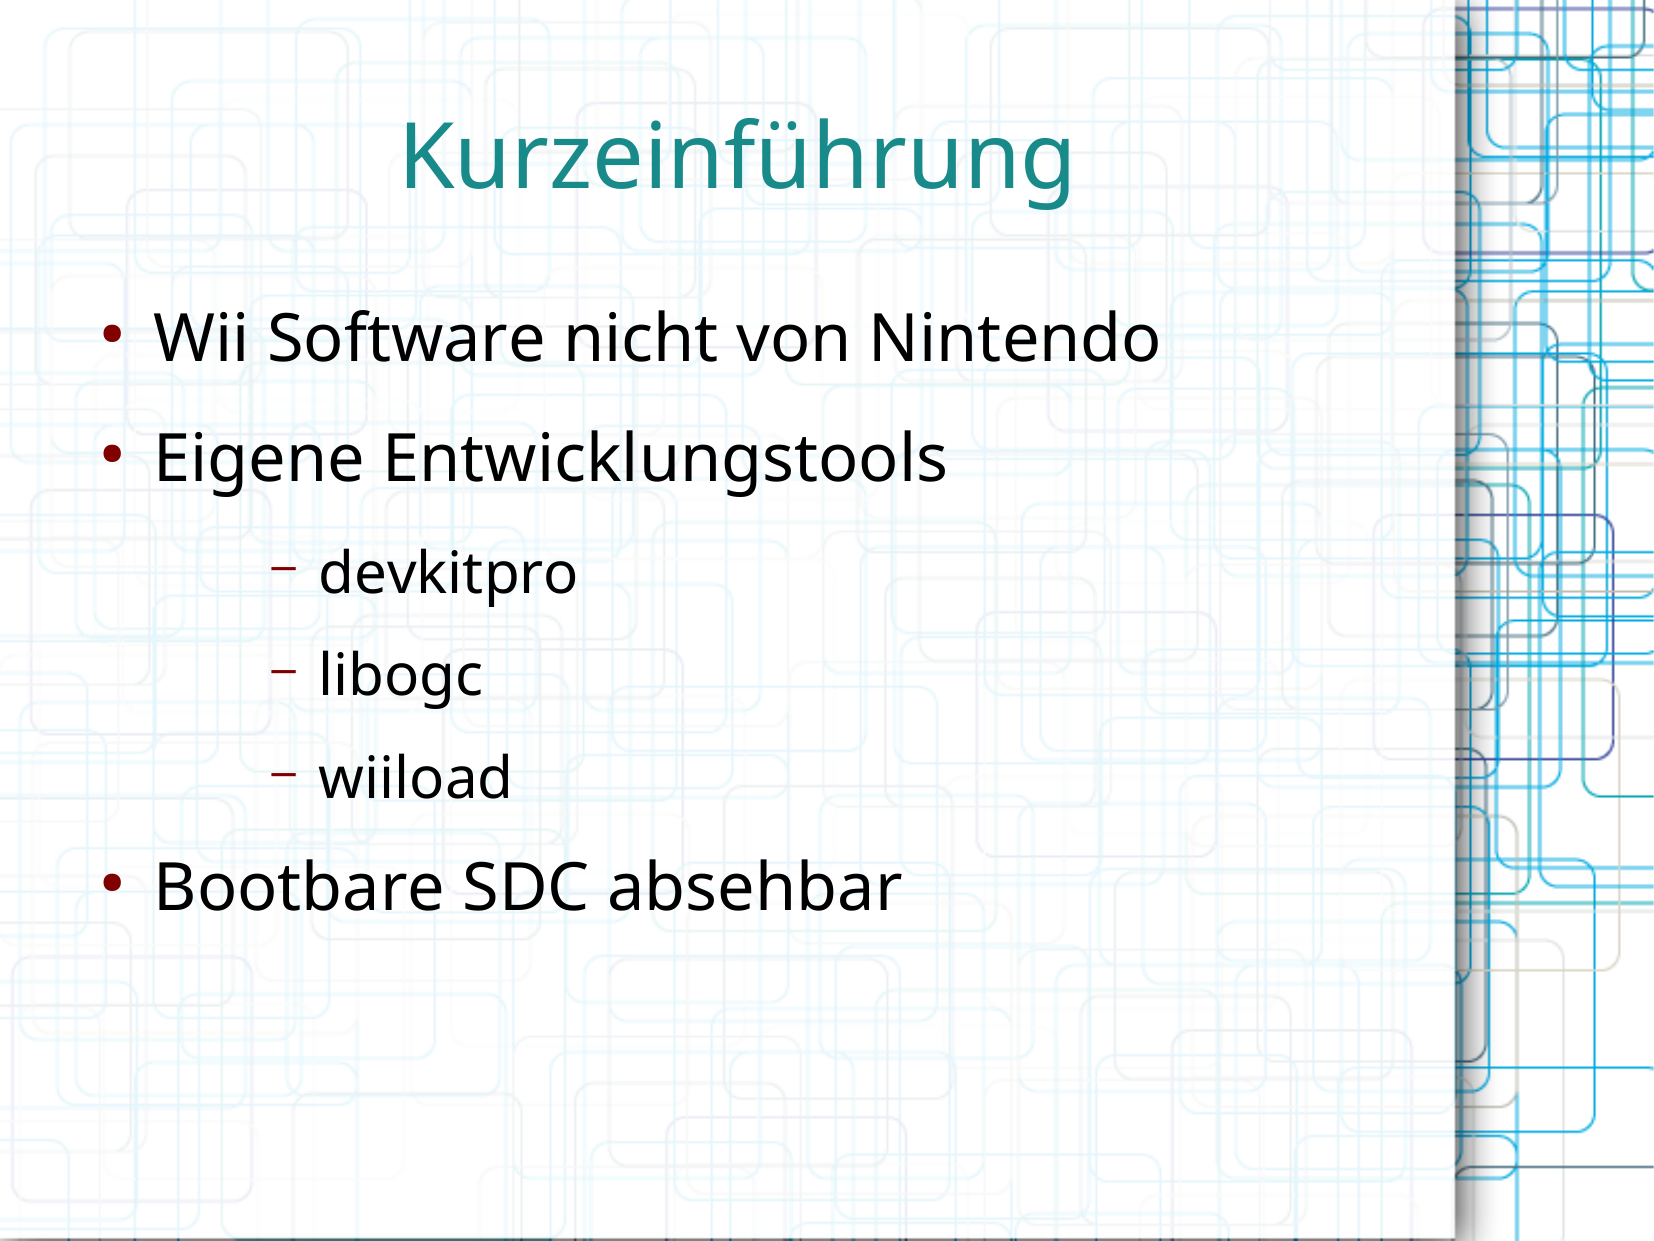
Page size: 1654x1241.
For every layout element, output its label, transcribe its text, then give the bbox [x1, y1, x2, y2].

list Wii Software nicht von Nintendo Eigene Entwicklungstools devkitpro libogc wiiload Bootbare SDC absehbar [82, 290, 1418, 1109]
picture [0, 0, 1654, 1241]
title Kurzeinführung [59, 49, 1418, 257]
